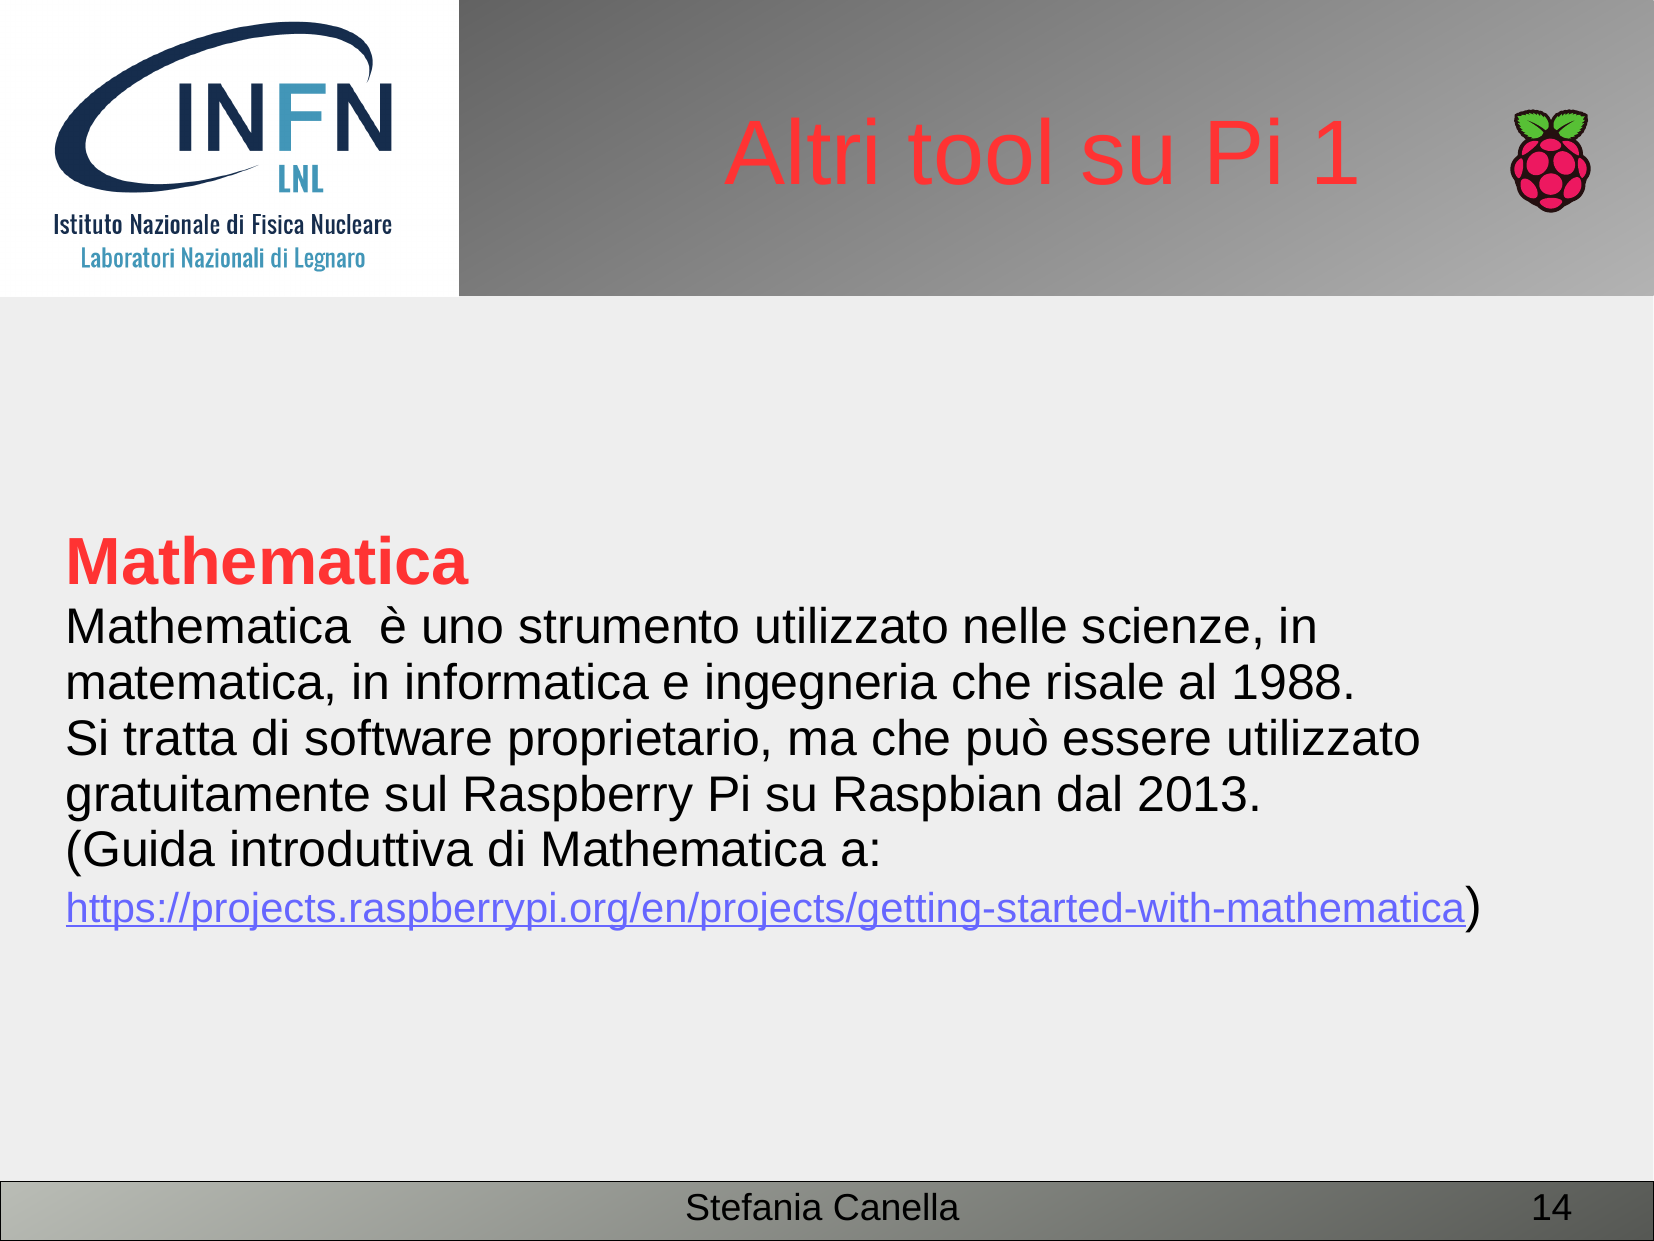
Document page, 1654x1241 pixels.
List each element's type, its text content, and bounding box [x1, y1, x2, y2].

text_box Stefania Canella [670, 1178, 984, 1241]
subtitle Mathematica Mathematica è uno strumento utilizzato nelle scienze, in matematica, in informatica e ingegneria che risale al 1988. Si tratta di software proprietario, ma che può essere utilizzato gratuitamente sul Raspberry Pi su Raspbian dal 2013. (Guida introduttiva di Mathematica a: https://projects.raspberrypi.org/en/projects/getting-started-with-mathematica) [65, 499, 1588, 958]
text_box [984, 1181, 1516, 1241]
picture [0, 0, 459, 297]
title Altri tool su Pi 1 [459, 49, 1571, 257]
text_box [459, 0, 1654, 296]
text_box [0, 1181, 670, 1241]
text_box <number> [1516, 1178, 1654, 1241]
